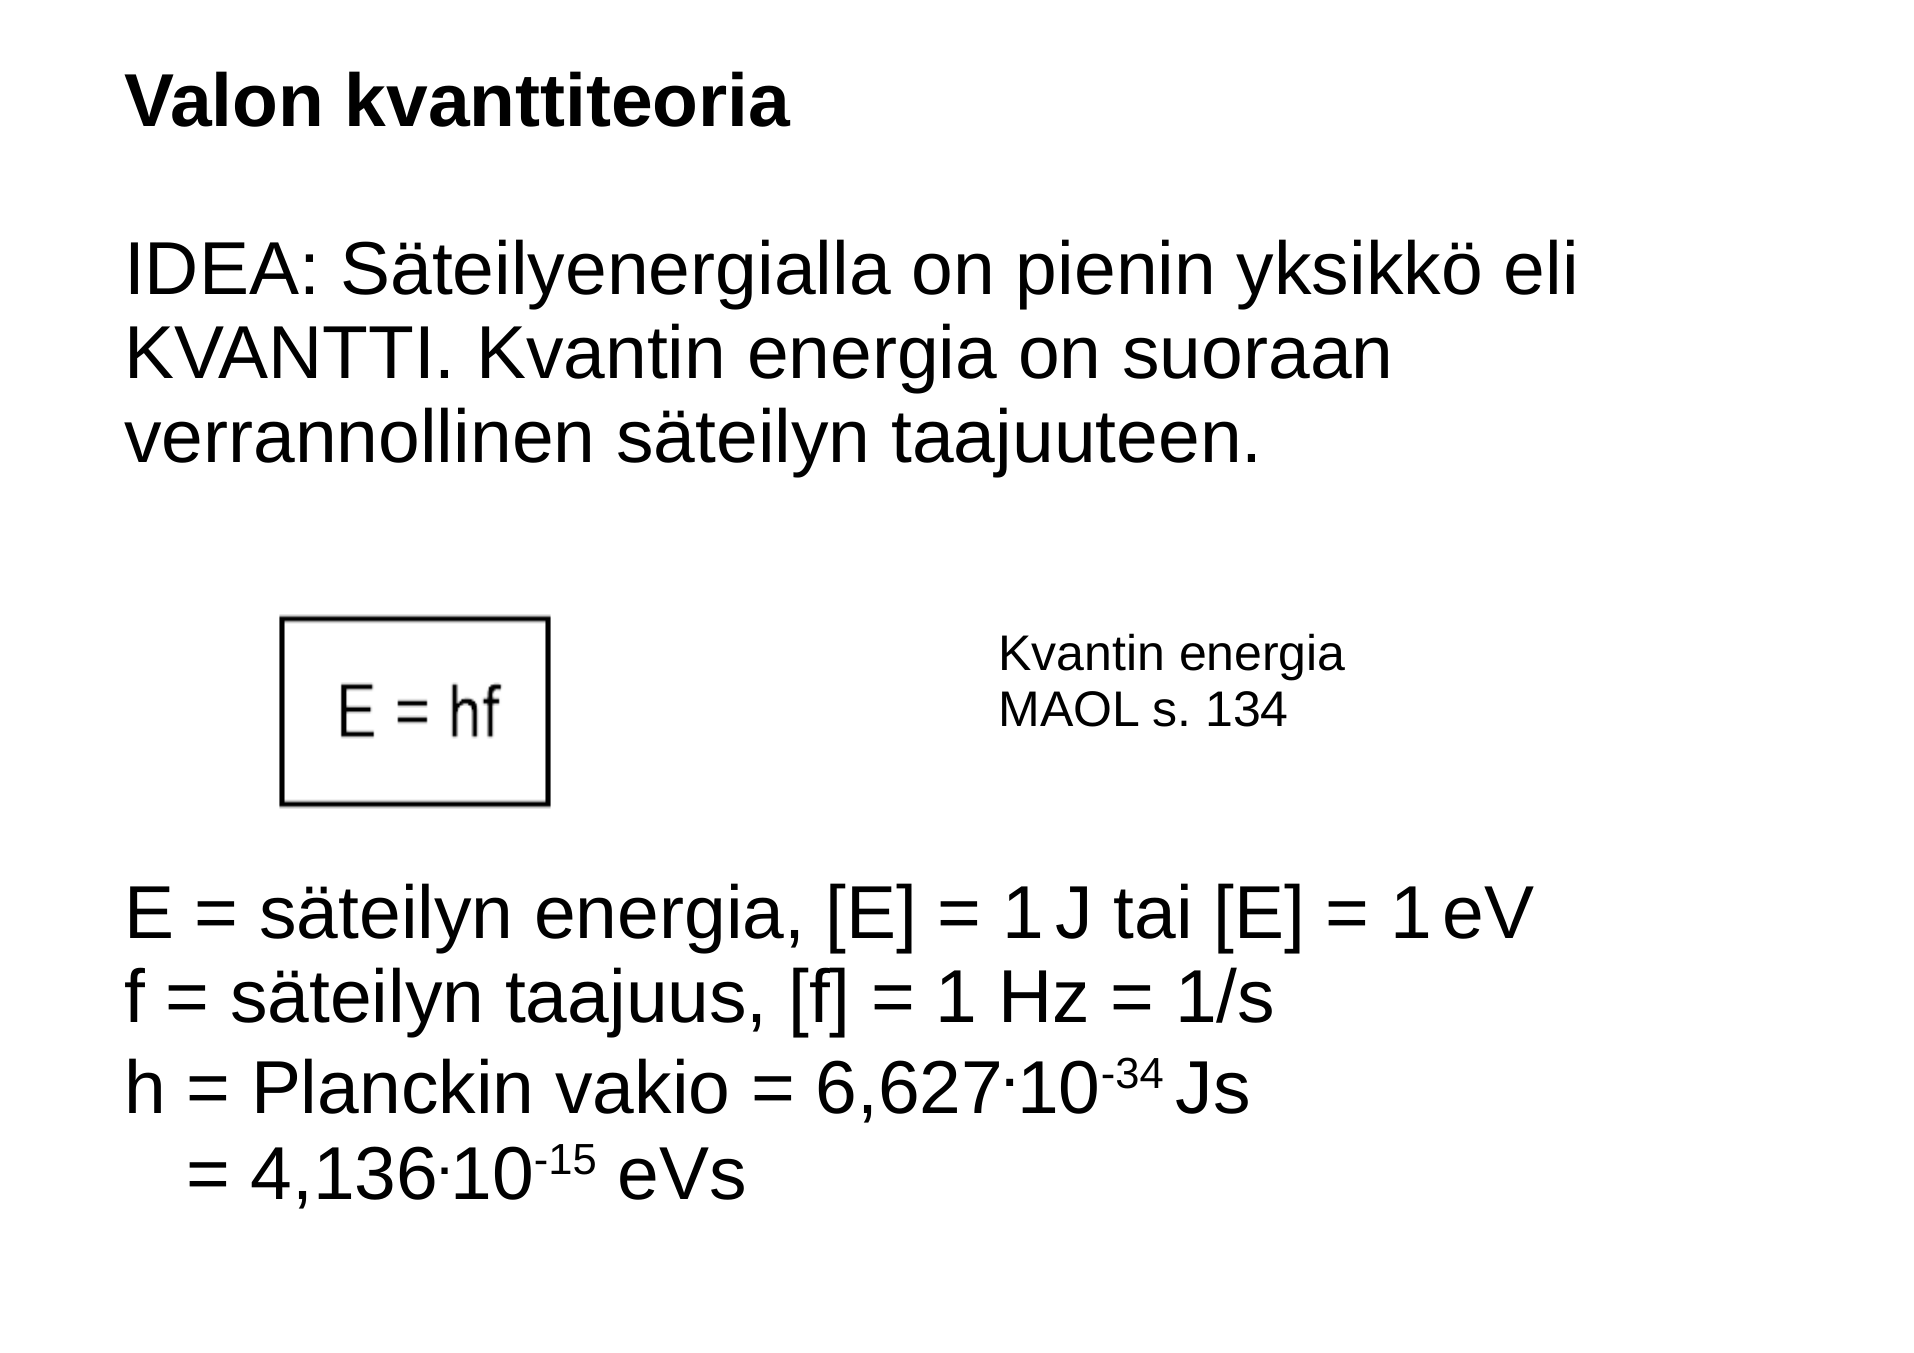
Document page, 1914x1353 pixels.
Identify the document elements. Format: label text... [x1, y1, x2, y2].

text_box E = säteilyn energia, [E] = 1 J tai [E] = 1 eV f = säteilyn taajuus, [f] = 1 Hz = 1/s h = Planckin vakio = 6,627.10-34 Js = 4,136.10-15 eVs [109, 862, 1846, 1347]
picture [254, 577, 711, 838]
text_box Valon kvanttiteoria IDEA: Säteilyenergialla on pienin yksikkö eli KVANTTI. Kvantin energia on suoraan verrannollinen säteilyn taajuuteen. [109, 51, 1790, 526]
text_box Kvantin energia MAOL s. 134 [983, 618, 1572, 812]
